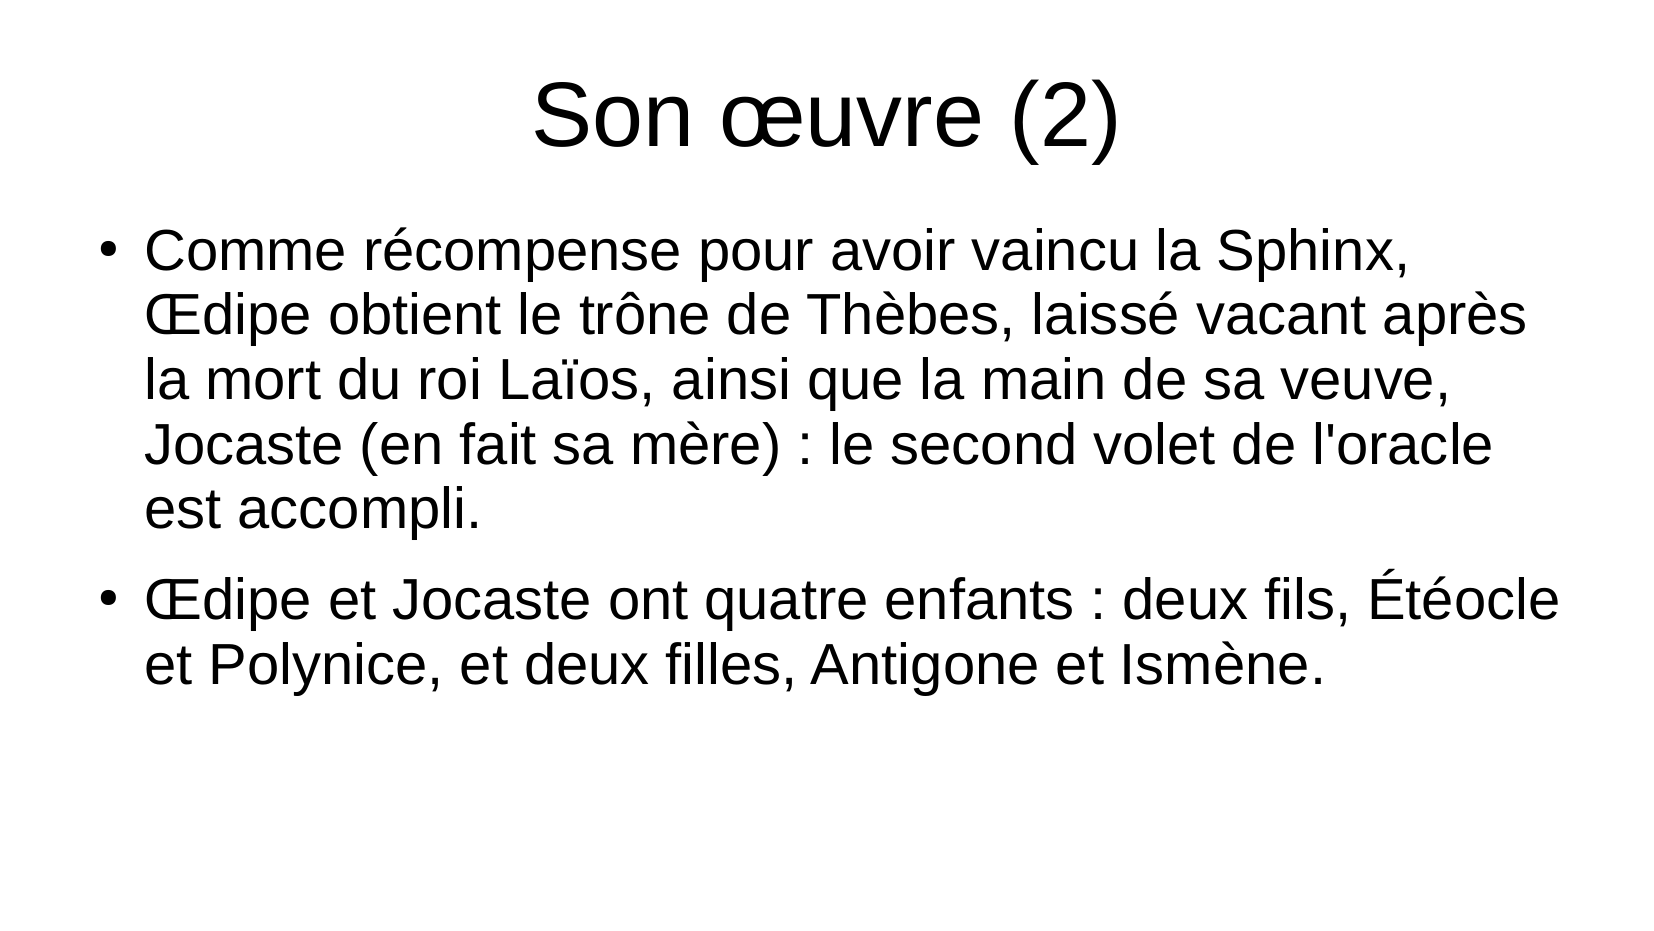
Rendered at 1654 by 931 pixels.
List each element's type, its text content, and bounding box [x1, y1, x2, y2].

list Comme récompense pour avoir vaincu la Sphinx, Œdipe obtient le trône de Thèbes, laissé vacant après la mort du roi Laïos, ainsi que la main de sa veuve, Jocaste (en fait sa mère) : le second volet de l'oracle est accompli. Œdipe et Jocaste ont quatre enfants : deux fils, Étéocle et Polynice, et deux filles, Antigone et Ismène. [82, 217, 1571, 758]
title Son œuvre (2) [82, 37, 1571, 193]
